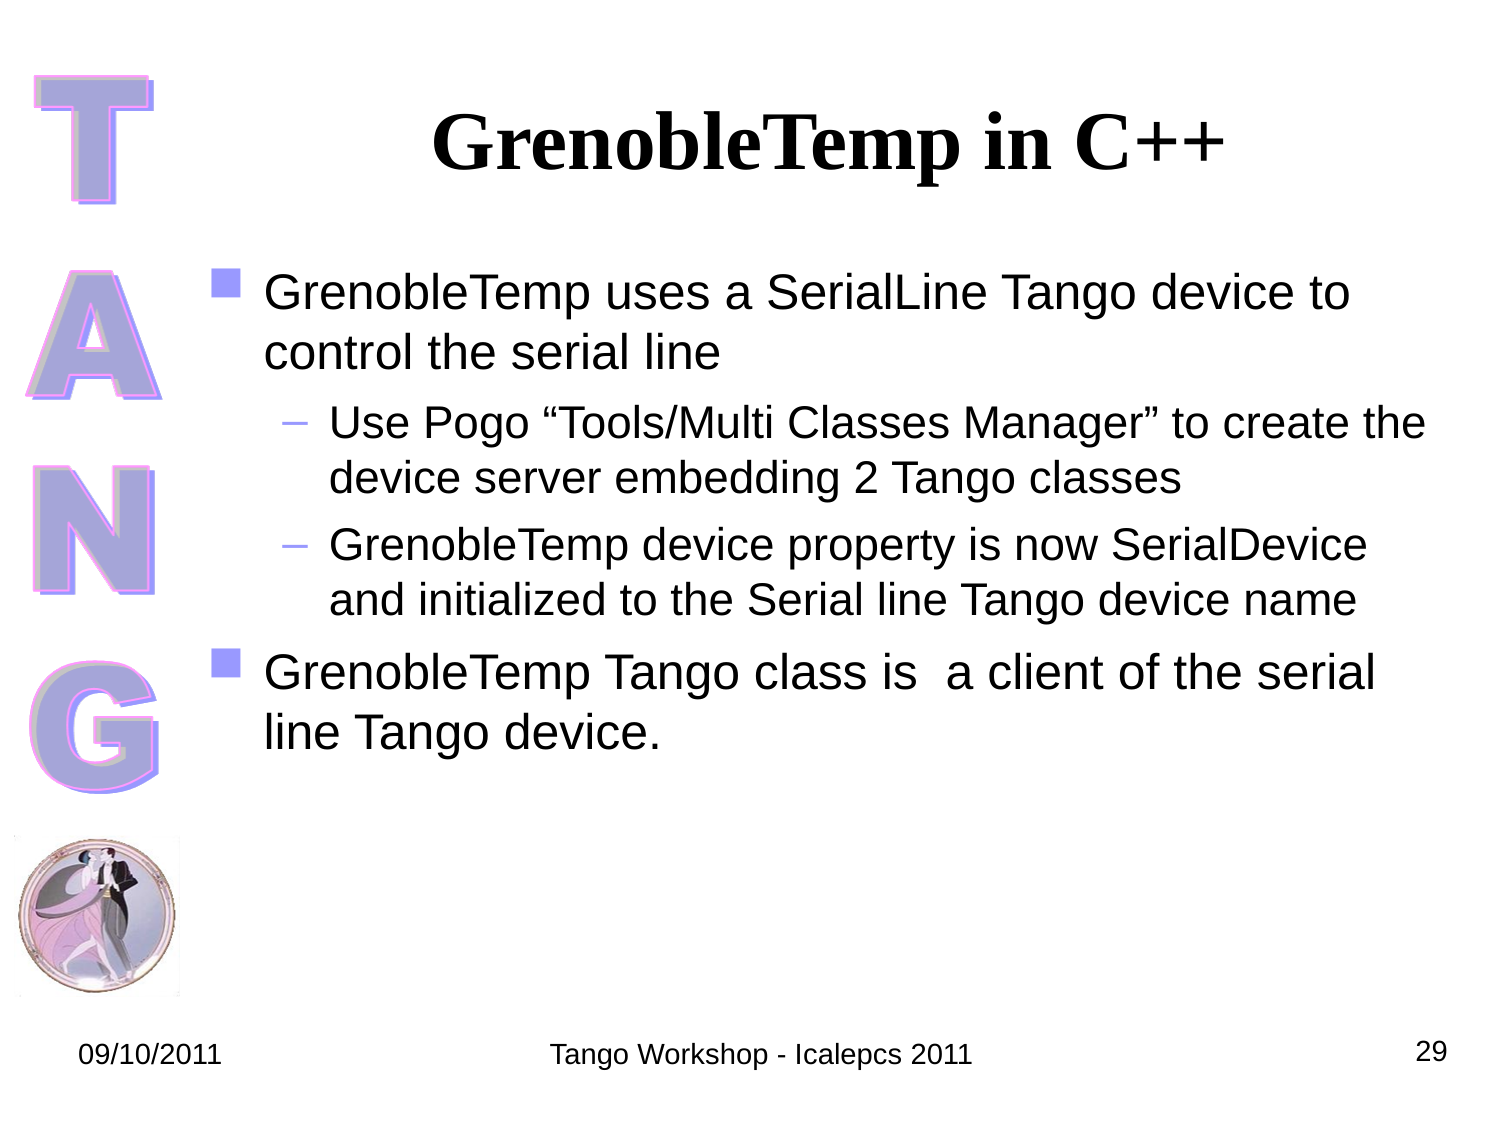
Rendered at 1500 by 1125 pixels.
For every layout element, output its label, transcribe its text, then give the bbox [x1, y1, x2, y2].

title GrenobleTemp in C++ [192, 74, 1468, 199]
picture [13, 74, 184, 1001]
list GrenobleTemp uses a SerialLine Tango device to control the serial line Use Pogo “Tools/Multi Classes Manager” to create the device server embedding 2 Tango classes GrenobleTemp device property is now SerialDevice and initialized to the Serial line Tango device name GrenobleTemp Tango class is a client of the serial line Tango device. [192, 252, 1468, 1001]
